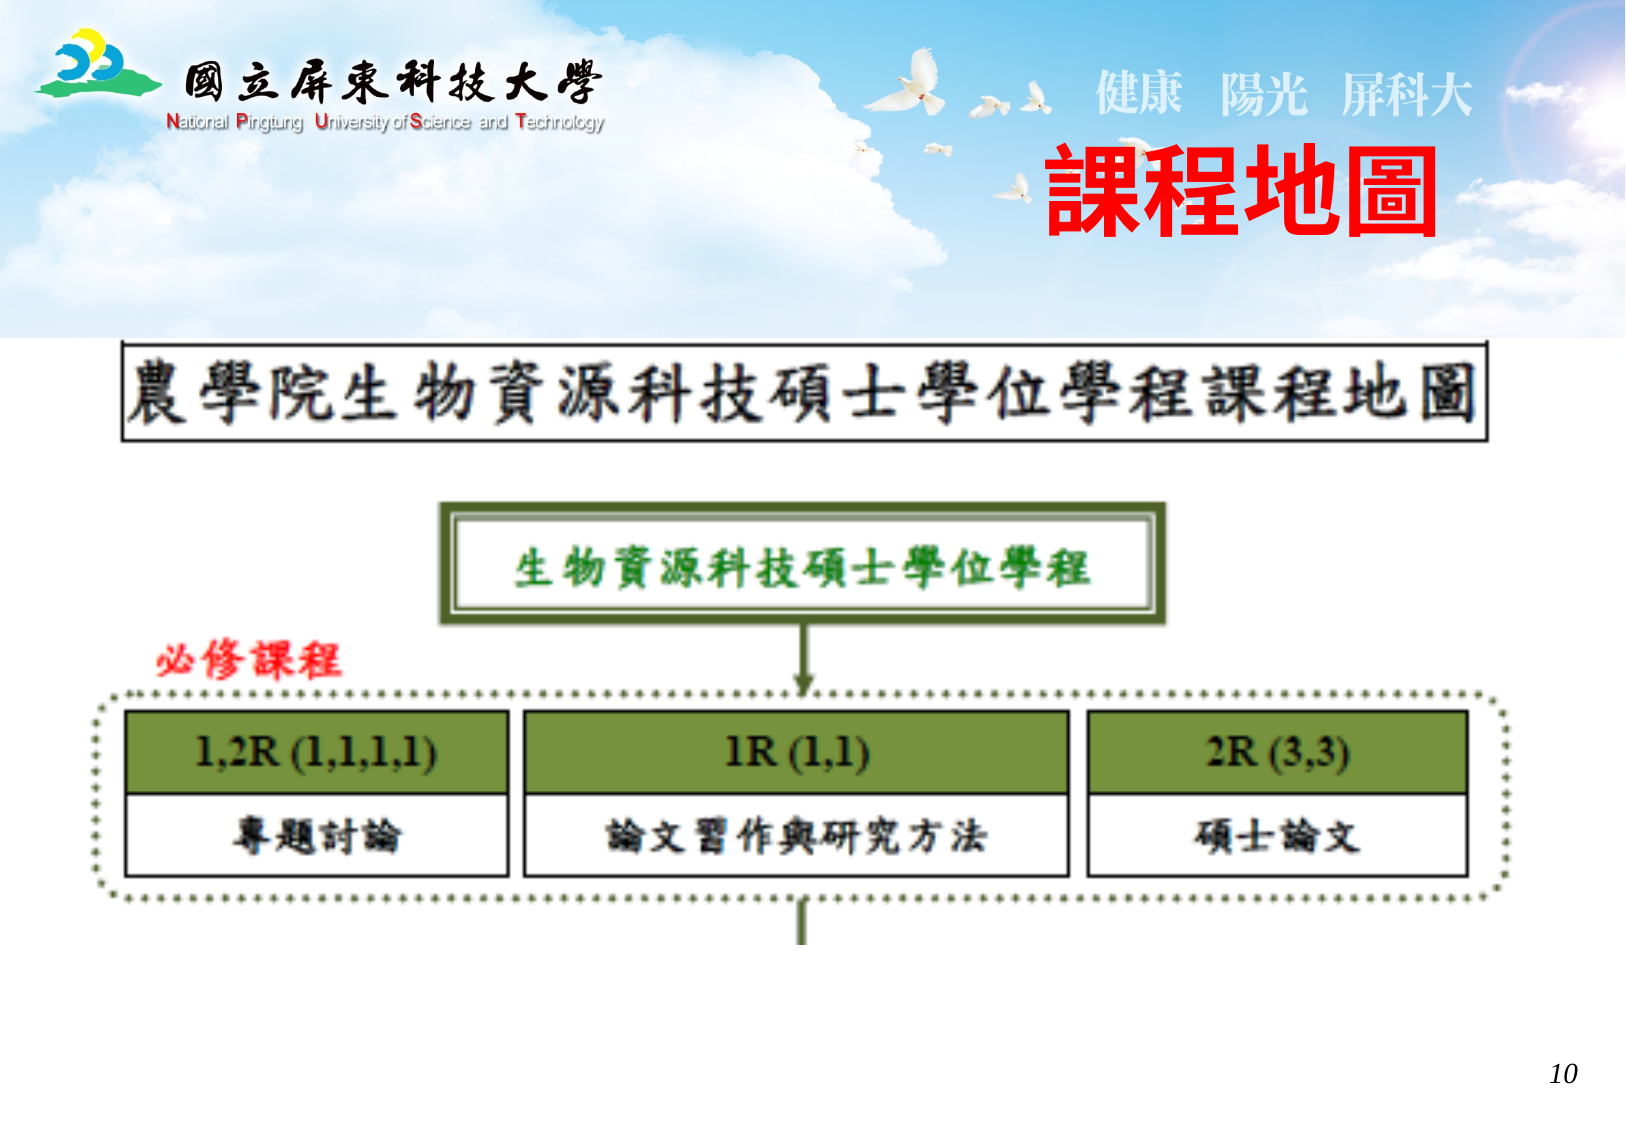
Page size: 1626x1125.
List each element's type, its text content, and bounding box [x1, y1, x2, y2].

picture [0, 0, 1626, 1125]
title 課程地圖 [930, 149, 1554, 244]
slide_number <編號> [1214, 1046, 1594, 1125]
